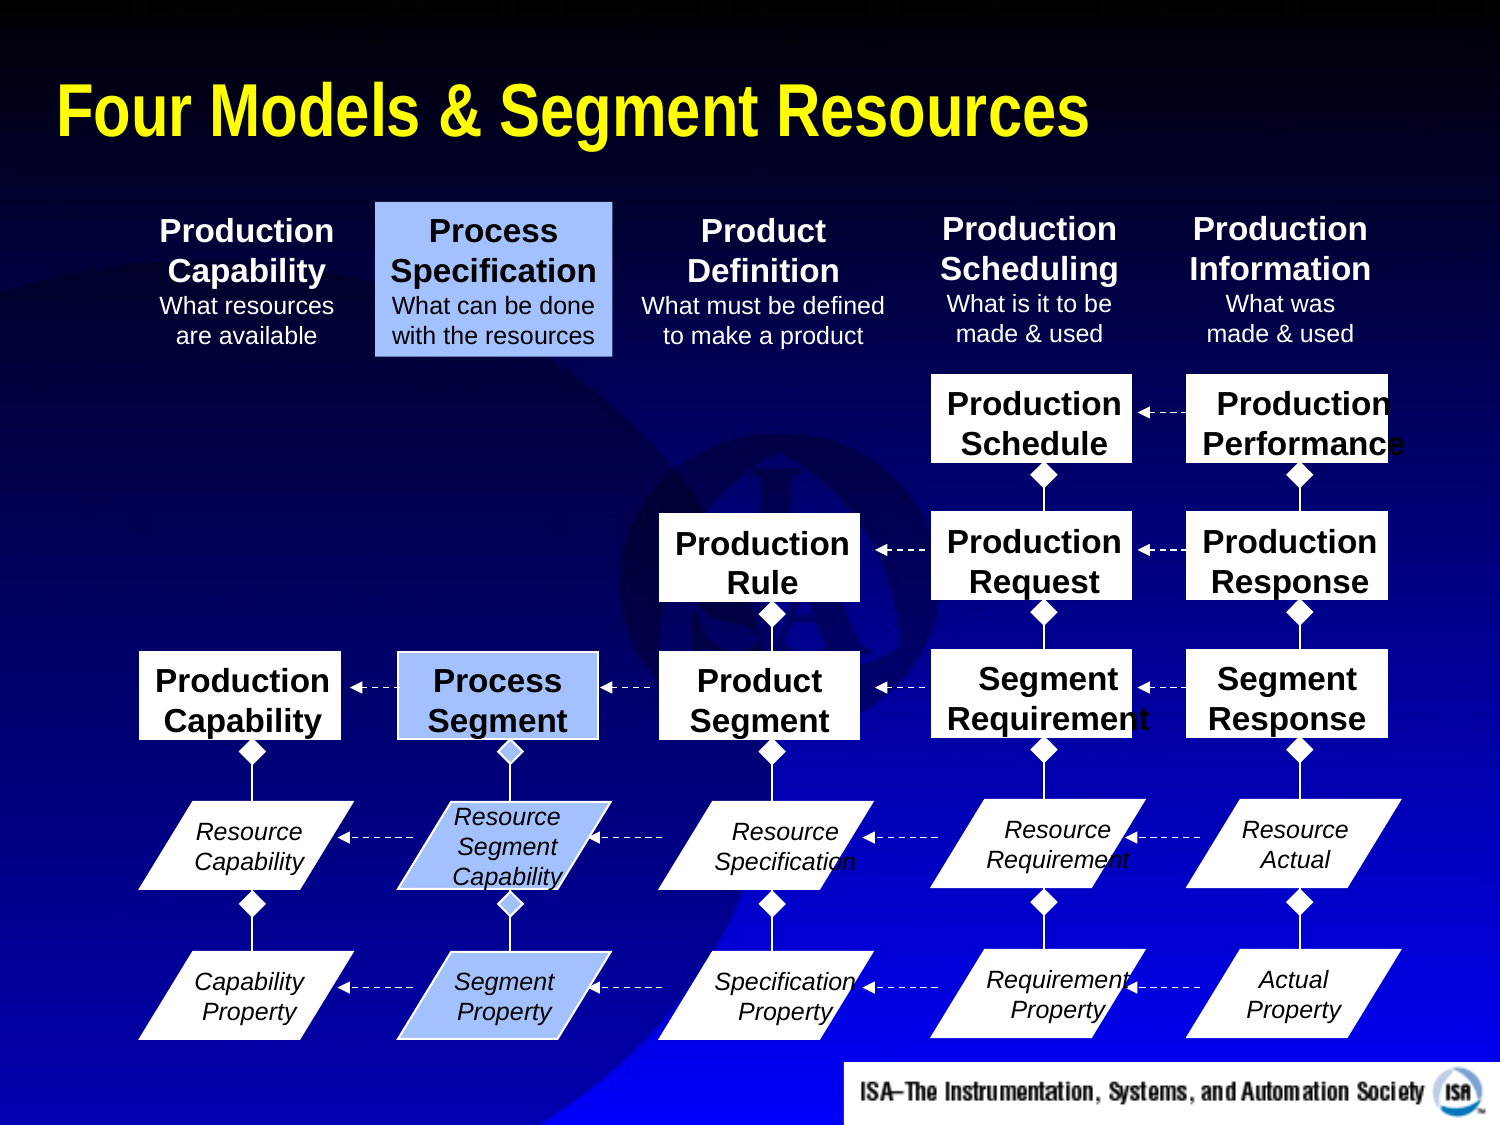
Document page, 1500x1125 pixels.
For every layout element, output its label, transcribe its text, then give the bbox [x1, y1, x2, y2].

picture [0, 0, 1500, 1125]
text_box Segment Response [1187, 649, 1387, 737]
text_box Production Capability [140, 651, 340, 739]
text_box [759, 889, 785, 951]
text_box [1287, 737, 1313, 799]
text_box Production Scheduling What is it to be made & used [925, 201, 1135, 355]
text_box [1031, 462, 1057, 513]
text_box Process Specification What can be done with the resources [375, 201, 613, 357]
text_box Resource Specification [659, 801, 873, 889]
text_box Production Response [1187, 512, 1387, 600]
text_box Production Performance [1187, 374, 1387, 462]
text_box Requirement Property [931, 949, 1145, 1038]
text_box [759, 739, 785, 801]
text_box Capability Property [140, 951, 353, 1039]
title Four Models & Segment Resources [41, 12, 1463, 201]
text_box [240, 889, 265, 951]
text_box [498, 889, 523, 951]
text_box [1031, 599, 1057, 650]
text_box Production Capability What resources are available [144, 201, 350, 357]
text_box Product Segment [659, 651, 860, 739]
text_box Resource Requirement [931, 799, 1145, 888]
text_box Production Information What was made & used [1174, 201, 1388, 355]
text_box Production Request [931, 512, 1132, 600]
text_box Specification Property [659, 951, 873, 1039]
text_box [1287, 462, 1313, 513]
text_box Segment Requirement [931, 649, 1132, 737]
text_box [1287, 599, 1313, 650]
text_box [1031, 737, 1057, 799]
text_box Production Rule [659, 514, 860, 602]
text_box Segment Property [398, 951, 611, 1039]
text_box Resource Capability [140, 801, 353, 889]
text_box [1031, 888, 1057, 949]
text_box Actual Property [1187, 949, 1401, 1038]
text_box [498, 739, 523, 801]
text_box Process Segment [398, 651, 598, 739]
text_box [759, 601, 785, 652]
text_box Product Definition What must be defined to make a product [626, 201, 901, 357]
text_box Production Schedule [931, 374, 1132, 462]
text_box [1287, 888, 1313, 949]
text_box [240, 739, 265, 801]
text_box Resource Actual [1187, 799, 1401, 888]
text_box Resource Segment Capability [398, 801, 611, 889]
